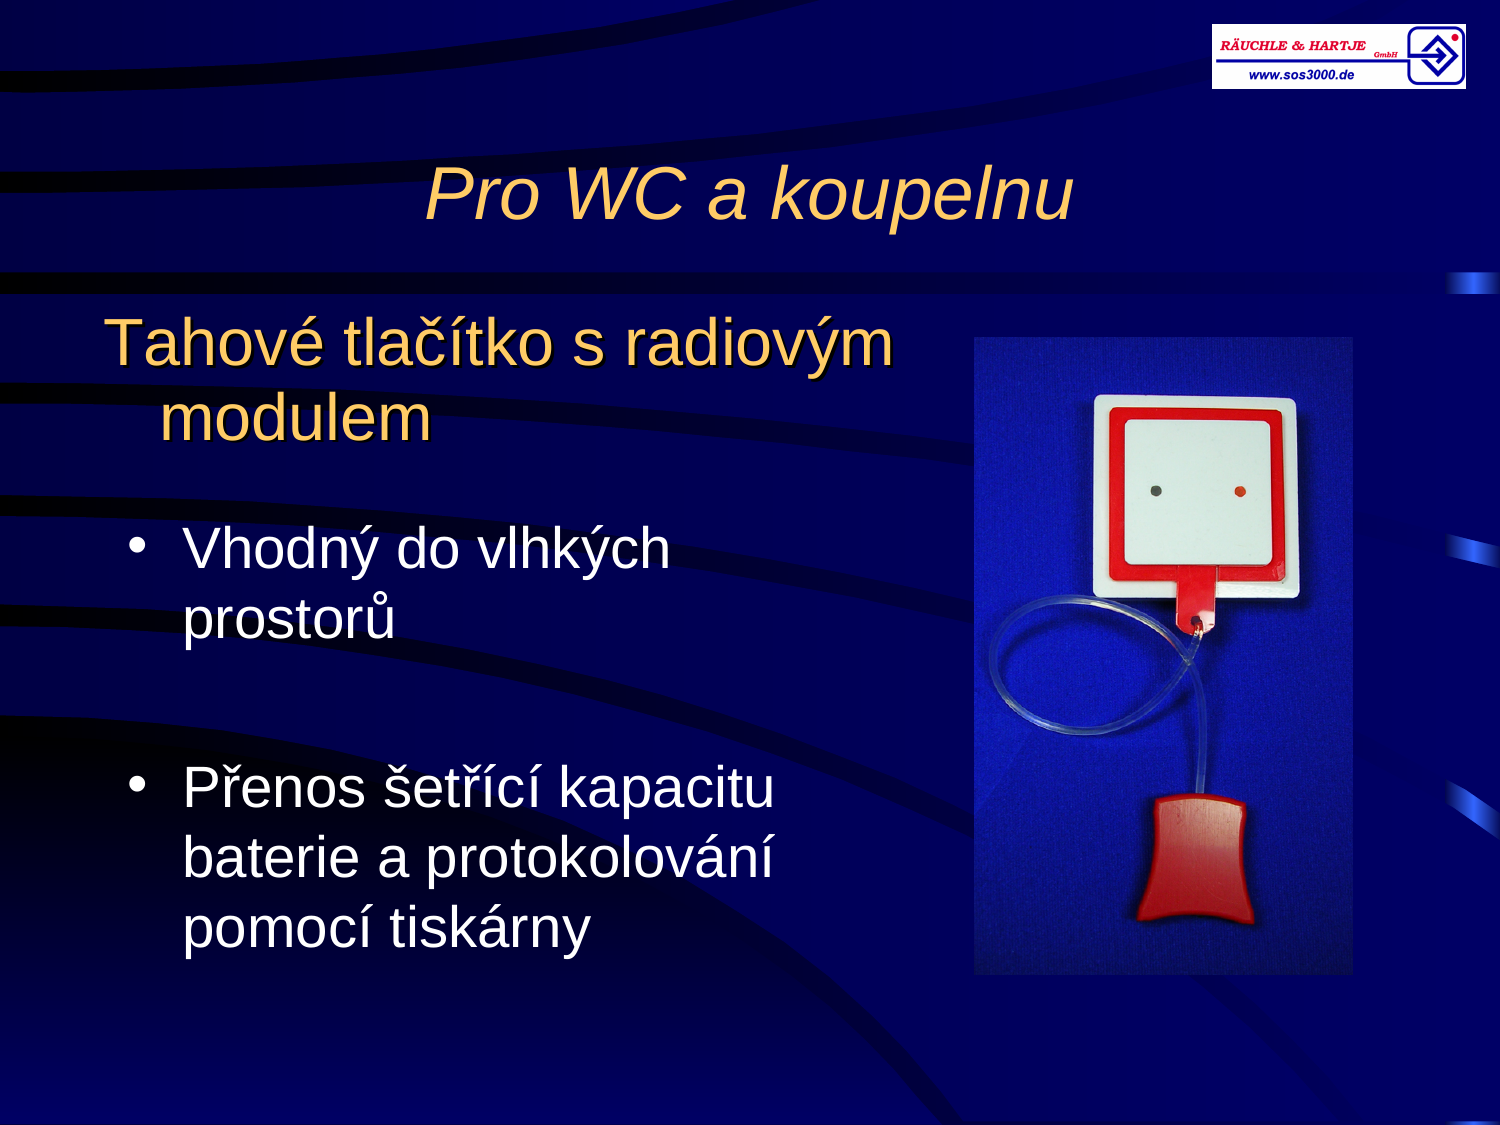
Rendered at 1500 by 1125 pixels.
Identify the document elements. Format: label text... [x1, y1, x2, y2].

title Pro WC a koupelnu [112, 99, 1388, 288]
text_box Vhodný do vlhkých prostorů Přenos šetřící kapacitu baterie a protokolování pomocí tiskárny [112, 502, 900, 1005]
picture [1212, 24, 1466, 89]
picture [974, 337, 1353, 976]
list Tahové tlačítko s radiovým modulem [88, 297, 916, 473]
